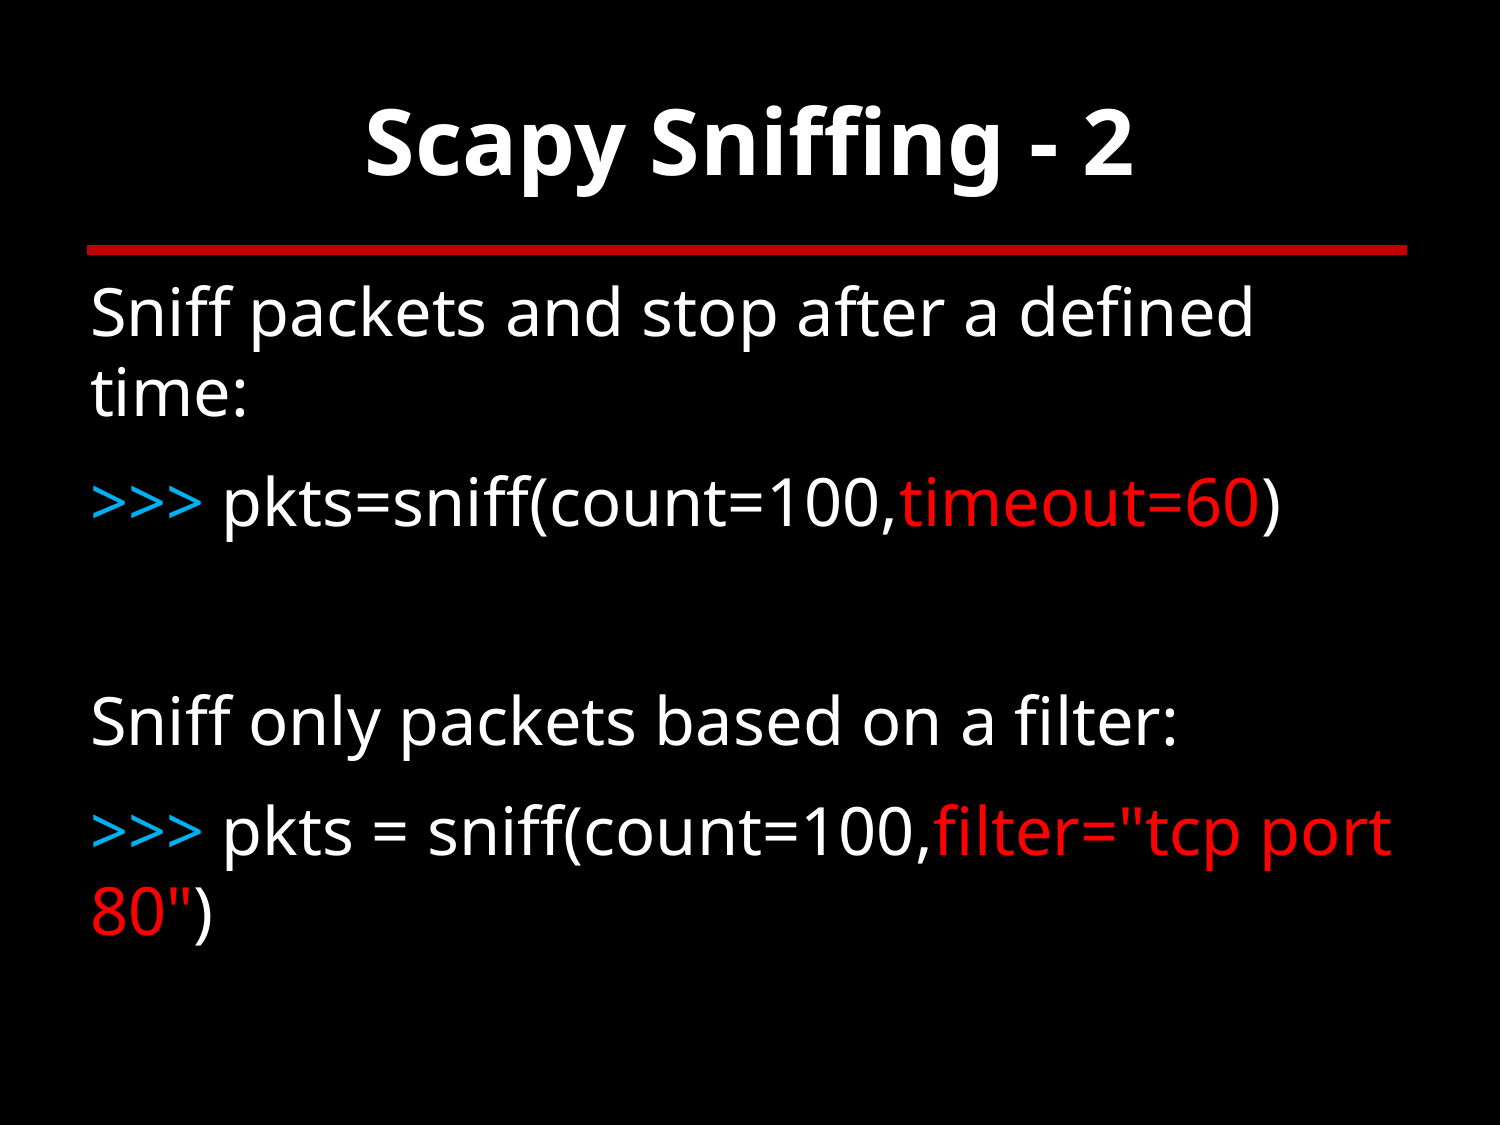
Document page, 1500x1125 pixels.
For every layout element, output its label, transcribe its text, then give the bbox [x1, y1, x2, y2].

list Sniff packets and stop after a defined time: >>> pkts=sniff(count=100,timeout=60) Sniff only packets based on a filter: >>> pkts = sniff(count=100,filter="tcp port 80") [75, 262, 1425, 1005]
title Scapy Sniffing - 2 [75, 45, 1425, 233]
